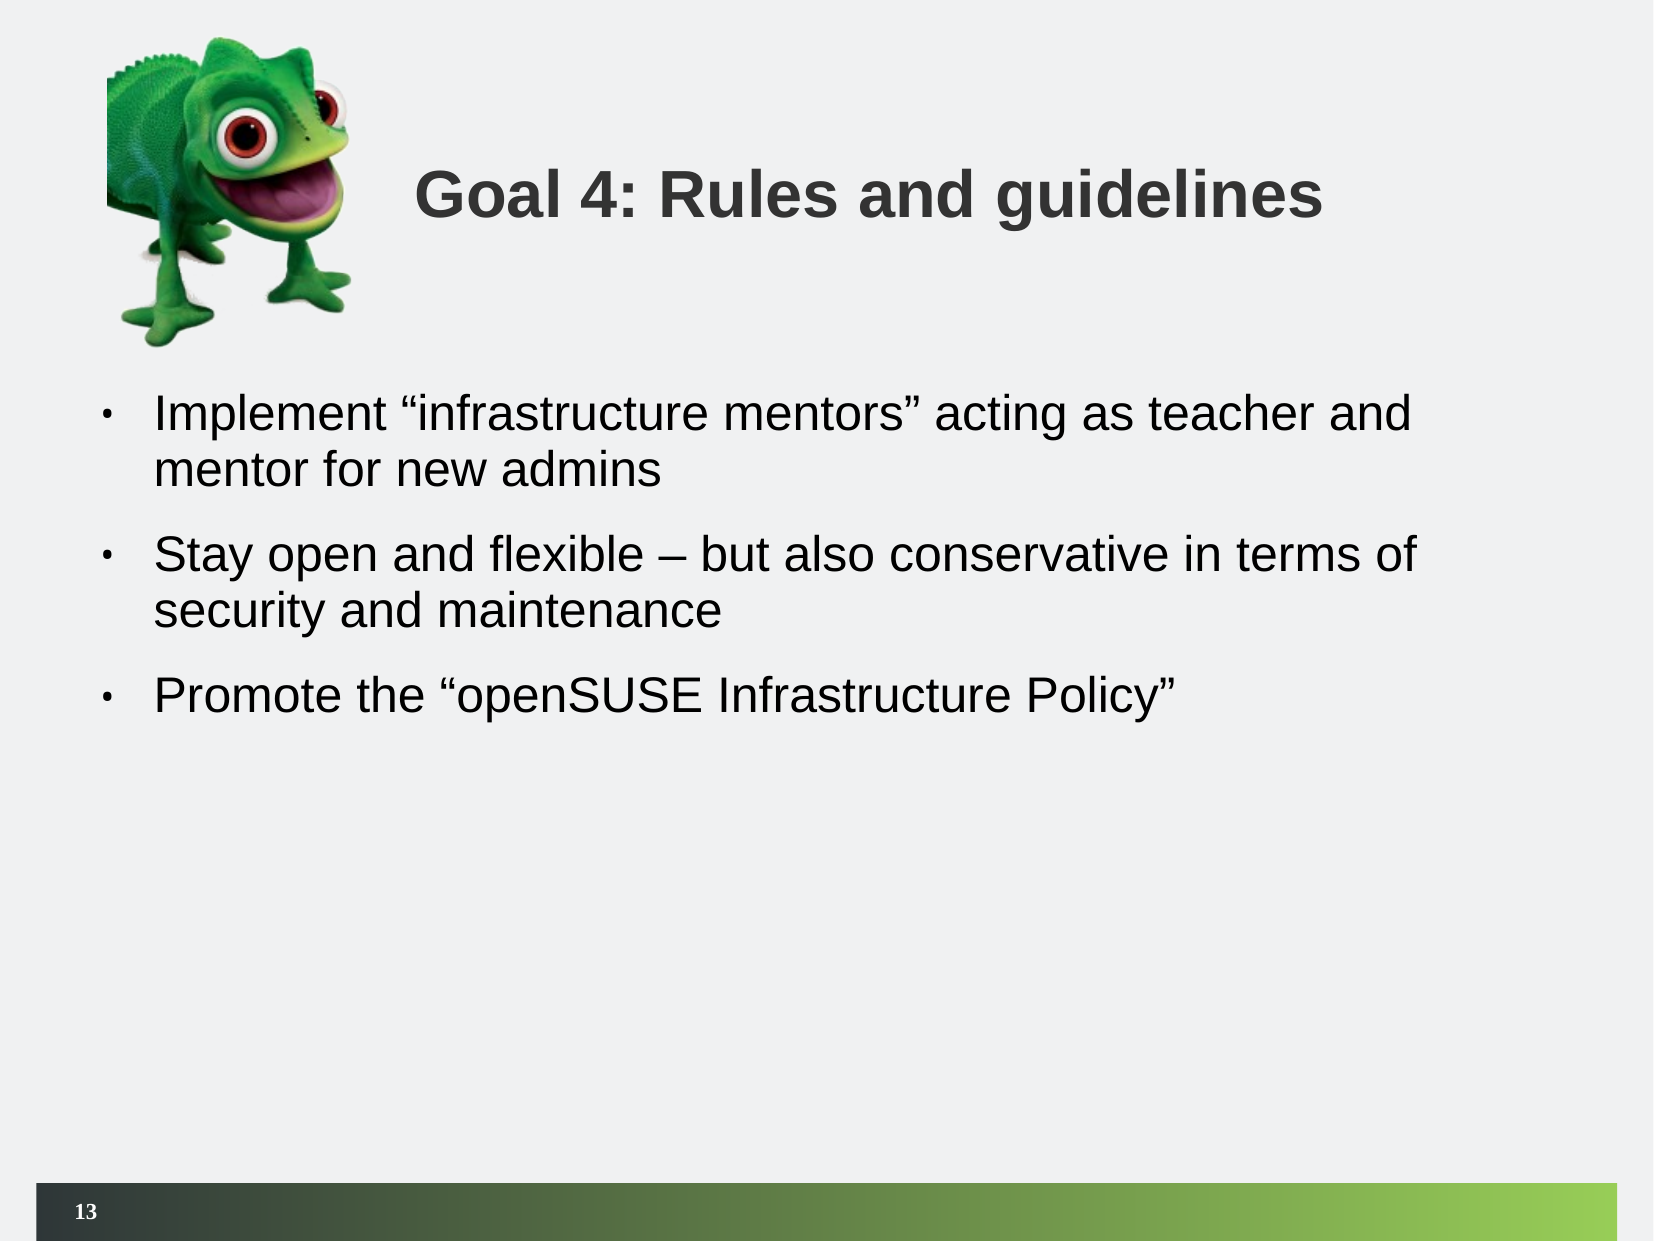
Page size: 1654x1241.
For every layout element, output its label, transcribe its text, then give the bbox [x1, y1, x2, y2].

list Implement “infrastructure mentors” acting as teacher and mentor for new admins Stay open and flexible – but also conservative in terms of security and maintenance Promote the “openSUSE Infrastructure Policy” [82, 385, 1571, 966]
picture [0, 0, 1654, 1241]
title Goal 4: Rules and guidelines [414, 120, 1654, 269]
